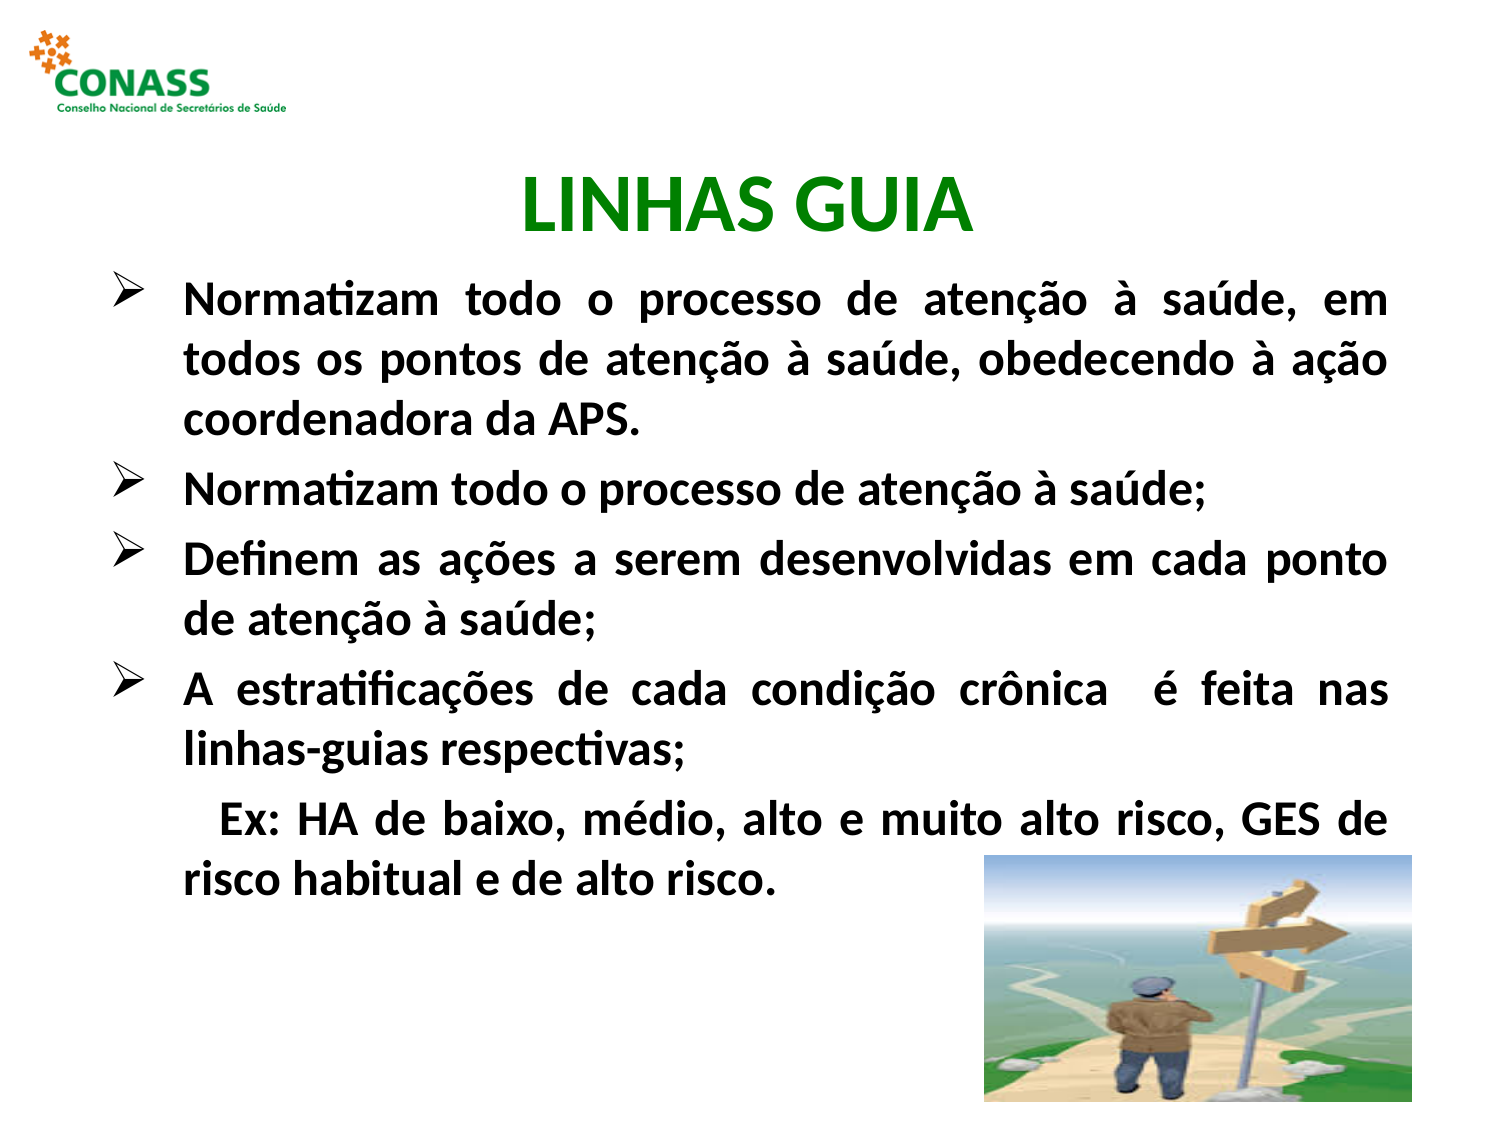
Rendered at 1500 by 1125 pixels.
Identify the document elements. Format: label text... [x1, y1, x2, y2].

text_box LINHAS GUIA [58, 140, 1441, 256]
picture [984, 855, 1412, 1102]
subtitle Normatizam todo o processo de atenção à saúde, em todos os pontos de atenção à saúde, obedecendo à ação coordenadora da APS. Normatizam todo o processo de atenção à saúde; Definem as ações a serem desenvolvidas em cada ponto de atenção à saúde; A estratificações de cada condição crônica é feita nas linhas-guias respectivas; Ex: HA de baixo, médio, alto e muito alto risco, GES de risco habitual e de alto risco. [94, 257, 1406, 1125]
picture [29, 30, 286, 112]
